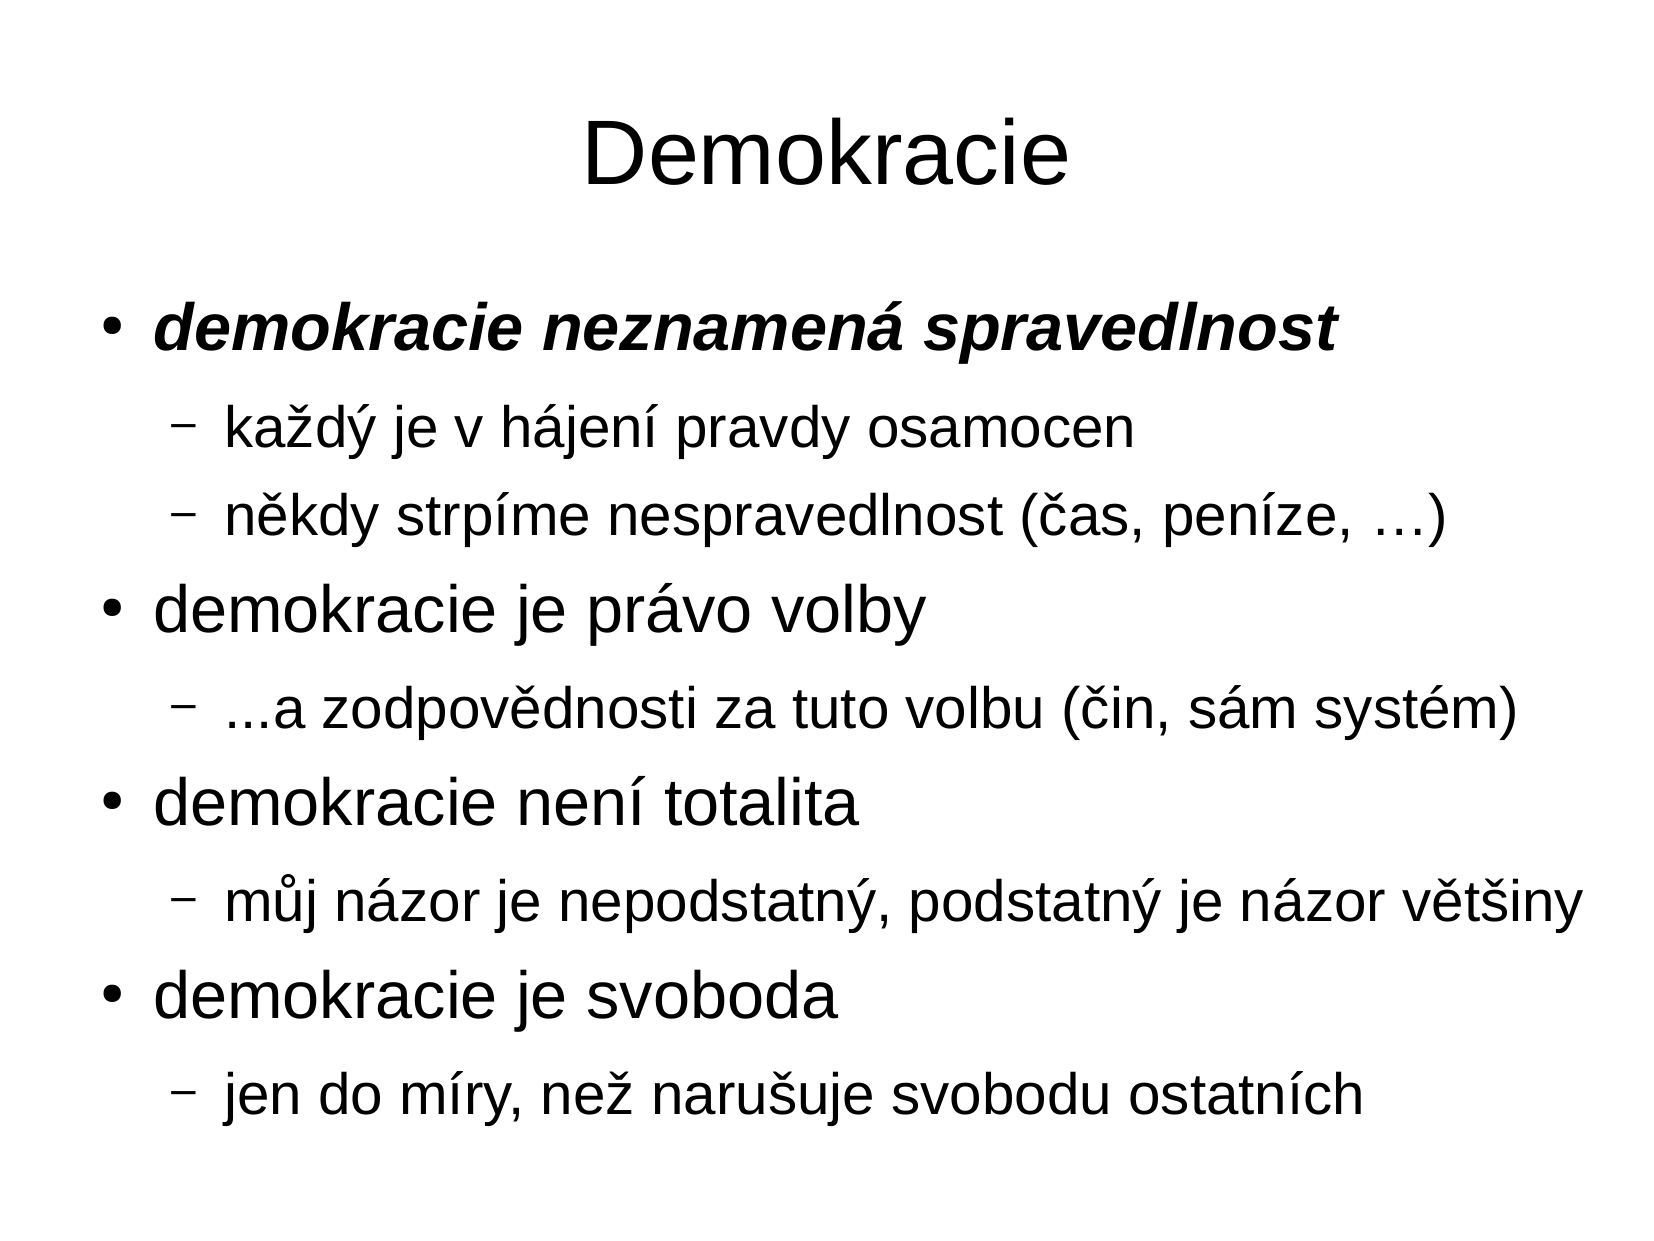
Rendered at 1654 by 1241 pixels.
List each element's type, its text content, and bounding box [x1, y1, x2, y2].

title Demokracie [82, 49, 1571, 257]
list demokracie neznamená spravedlnost každý je v hájení pravdy osamocen někdy strpíme nespravedlnost (čas, peníze, …) demokracie je právo volby ...a zodpovědnosti za tuto volbu (čin, sám systém) demokracie není totalita můj názor je nepodstatný, podstatný je názor většiny demokracie je svoboda jen do míry, než narušuje svobodu ostatních [82, 290, 1630, 1010]
